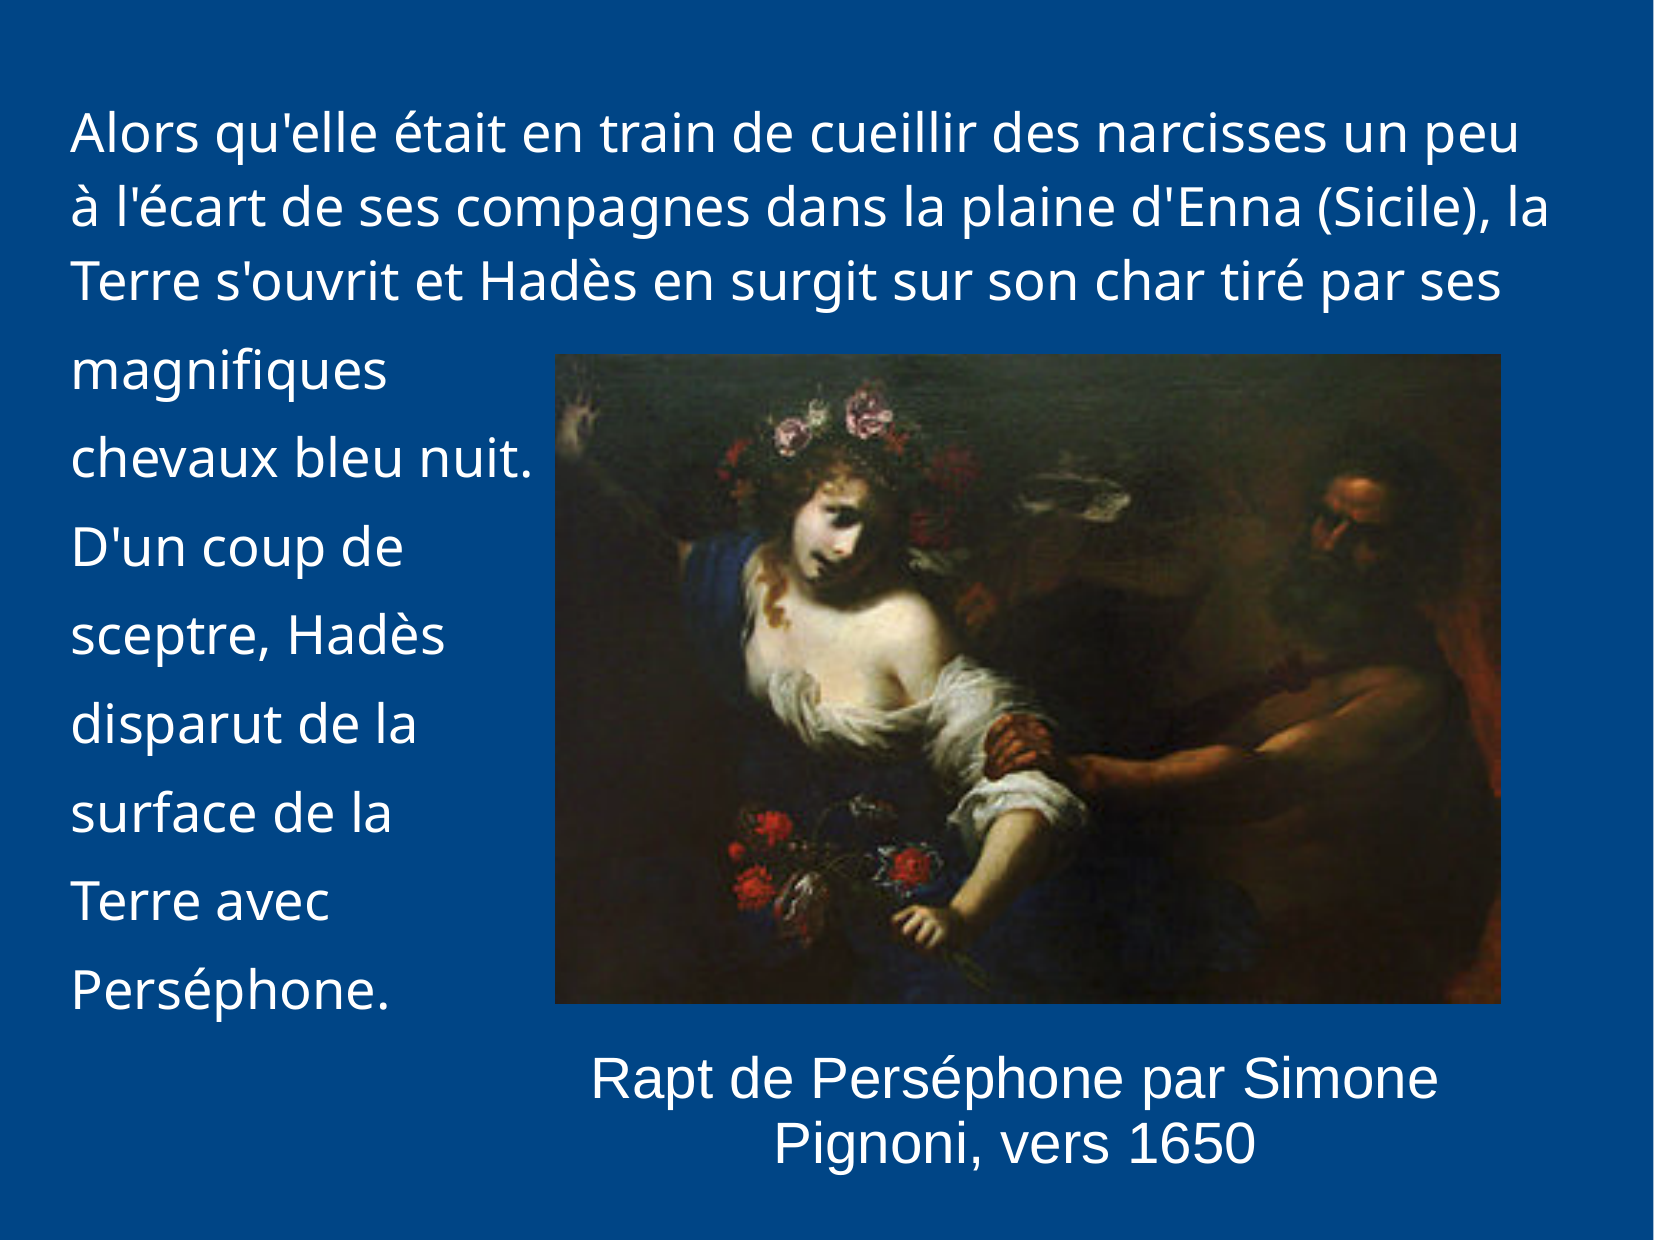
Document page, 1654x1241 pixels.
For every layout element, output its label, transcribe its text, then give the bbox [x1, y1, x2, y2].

subtitle Alors qu'elle était en train de cueillir des narcisses un peu à l'écart de ses compagnes dans la plaine d'Enna (Sicile), la Terre s'ouvrit et Hadès en surgit sur son char tiré par ses magnifiques chevaux bleu nuit. D'un coup de sceptre, Hadès disparut de la surface de la Terre avec Perséphone. [70, 80, 1560, 1040]
picture [555, 354, 1501, 1004]
title Rapt de Perséphone par Simone Pignoni, vers 1650 [578, 980, 1453, 1176]
